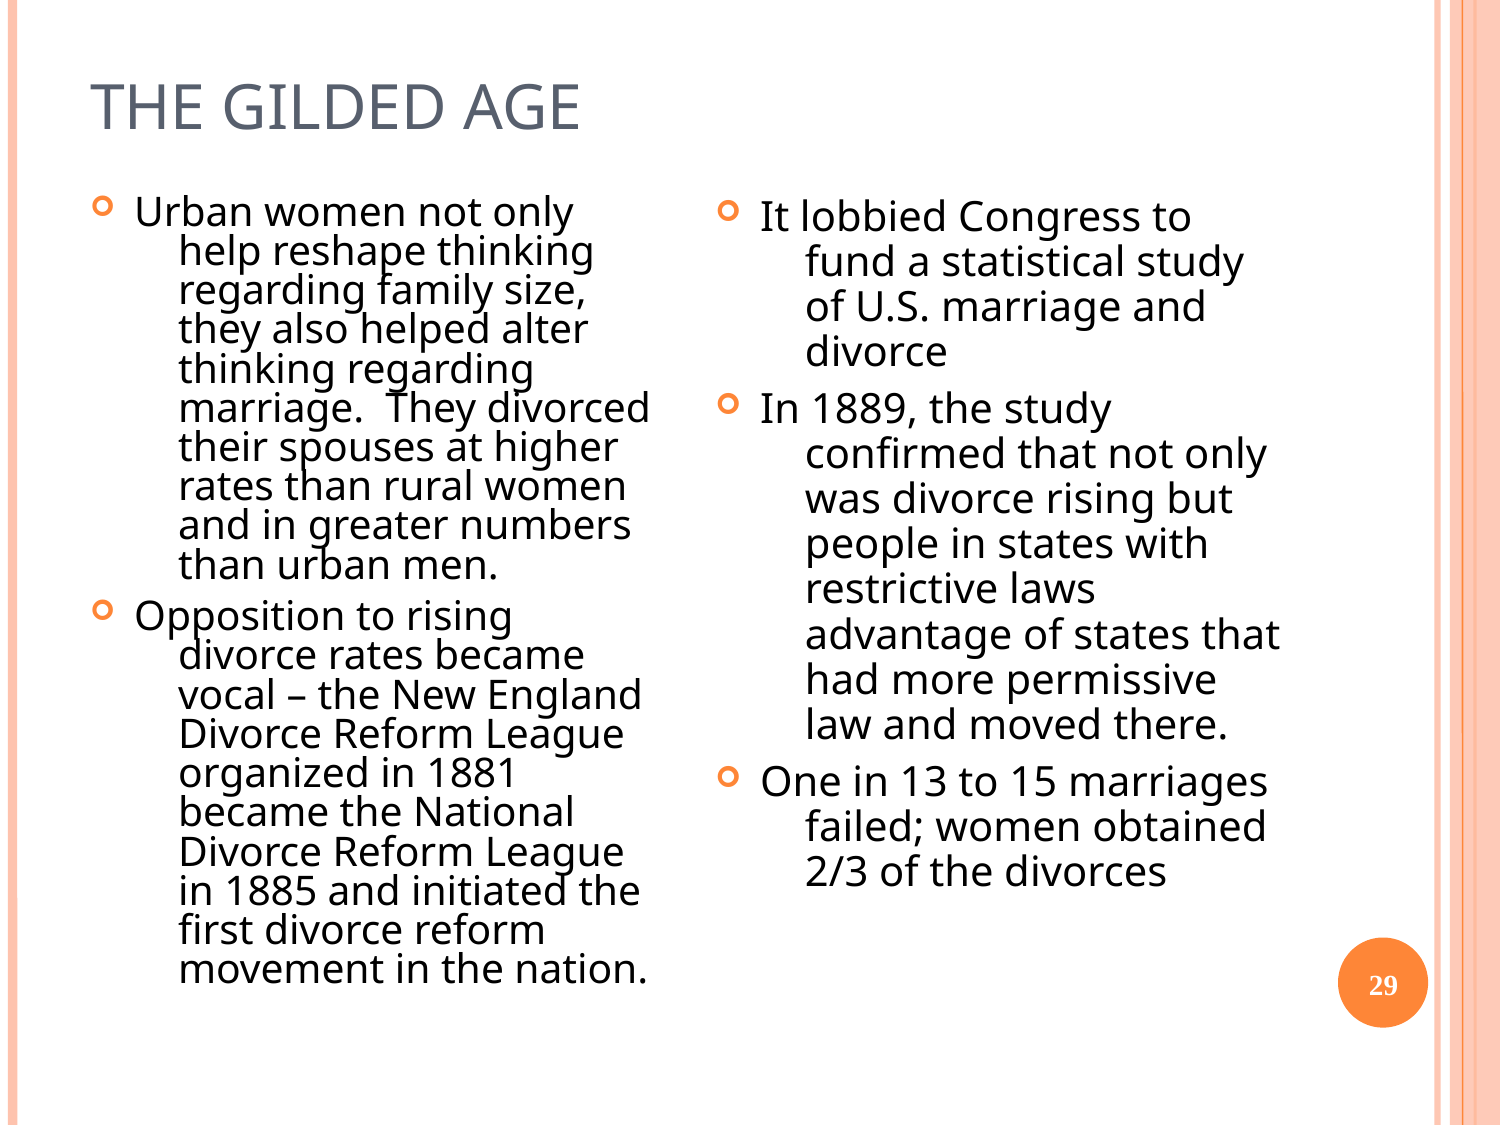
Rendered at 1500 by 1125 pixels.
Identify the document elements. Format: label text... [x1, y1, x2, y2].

list Urban women not only help reshape thinking regarding family size, they also helped alter thinking regarding marriage. They divorced their spouses at higher rates than rural women and in greater numbers than urban men. Opposition to rising divorce rates became vocal – the New England Divorce Reform League organized in 1881 became the National Divorce Reform League in 1885 and initiated the first divorce reform movement in the nation. [75, 187, 676, 1013]
list It lobbied Congress to fund a statistical study of U.S. marriage and divorce In 1889, the study confirmed that not only was divorce rising but people in states with restrictive laws advantage of states that had more permissive law and moved there. One in 13 to 15 marriages failed; women obtained 2/3 of the divorces [700, 187, 1301, 1013]
title The Gilded Age [75, 45, 1300, 150]
text_box [1333, 940, 1434, 1027]
